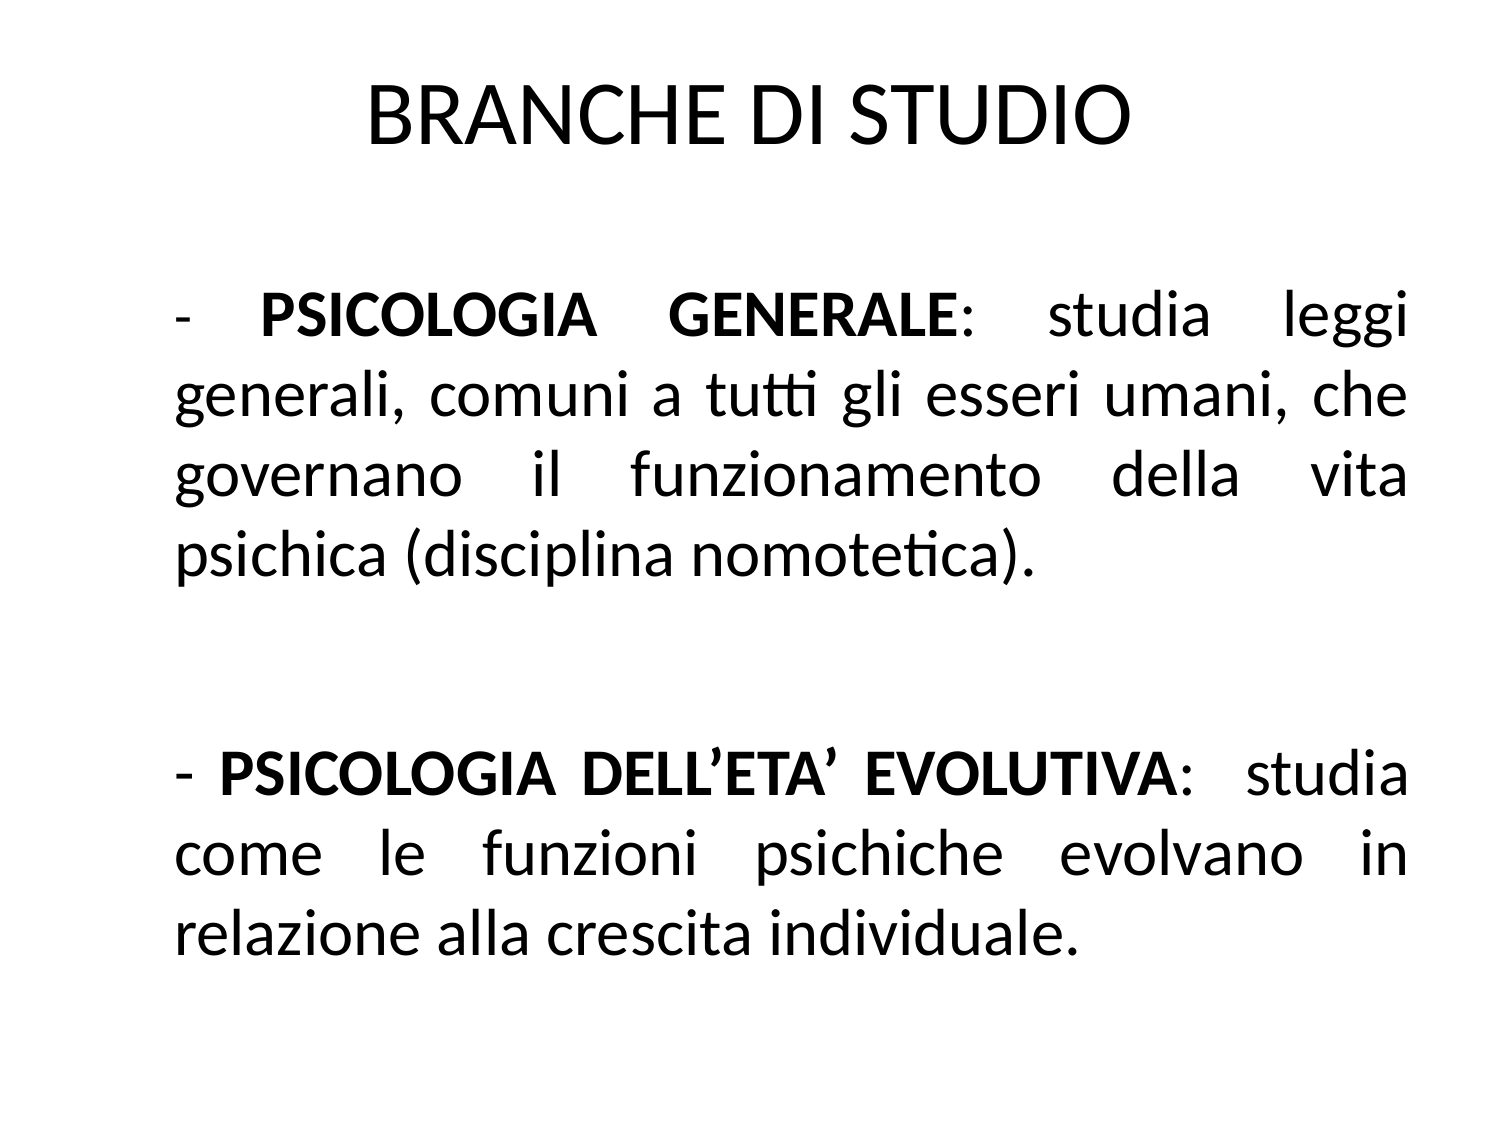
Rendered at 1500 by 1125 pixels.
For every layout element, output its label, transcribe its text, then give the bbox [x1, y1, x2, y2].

list - PSICOLOGIA GENERALE: studia leggi generali, comuni a tutti gli esseri umani, che governano il funzionamento della vita psichica (disciplina nomotetica). - PSICOLOGIA DELL’ETA’ EVOLUTIVA: studia come le funzioni psichiche evolvano in relazione alla crescita individuale. [75, 262, 1425, 1005]
title BRANCHE DI STUDIO [75, 45, 1425, 233]
